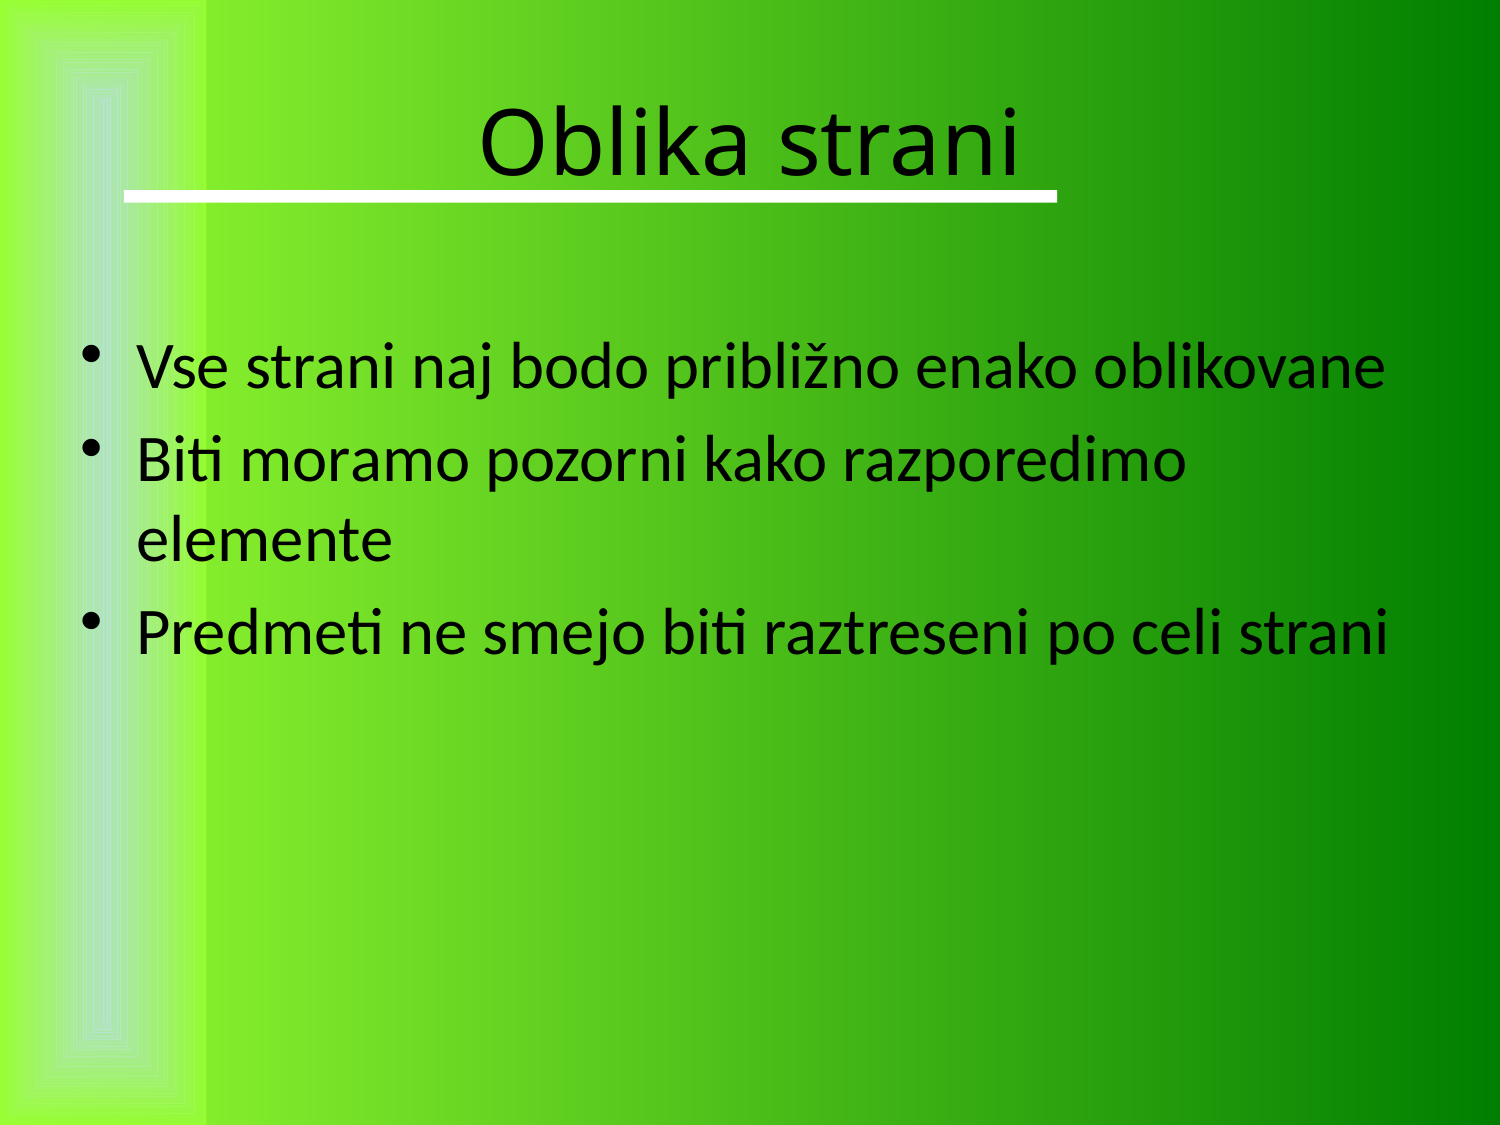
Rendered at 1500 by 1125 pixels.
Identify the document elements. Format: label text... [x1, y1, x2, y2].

list Vse strani naj bodo približno enako oblikovane Biti moramo pozorni kako razporedimo elemente Predmeti ne smejo biti raztreseni po celi strani [64, 314, 1415, 1057]
text_box [0, 0, 207, 1125]
title Oblika strani [75, 45, 1425, 233]
